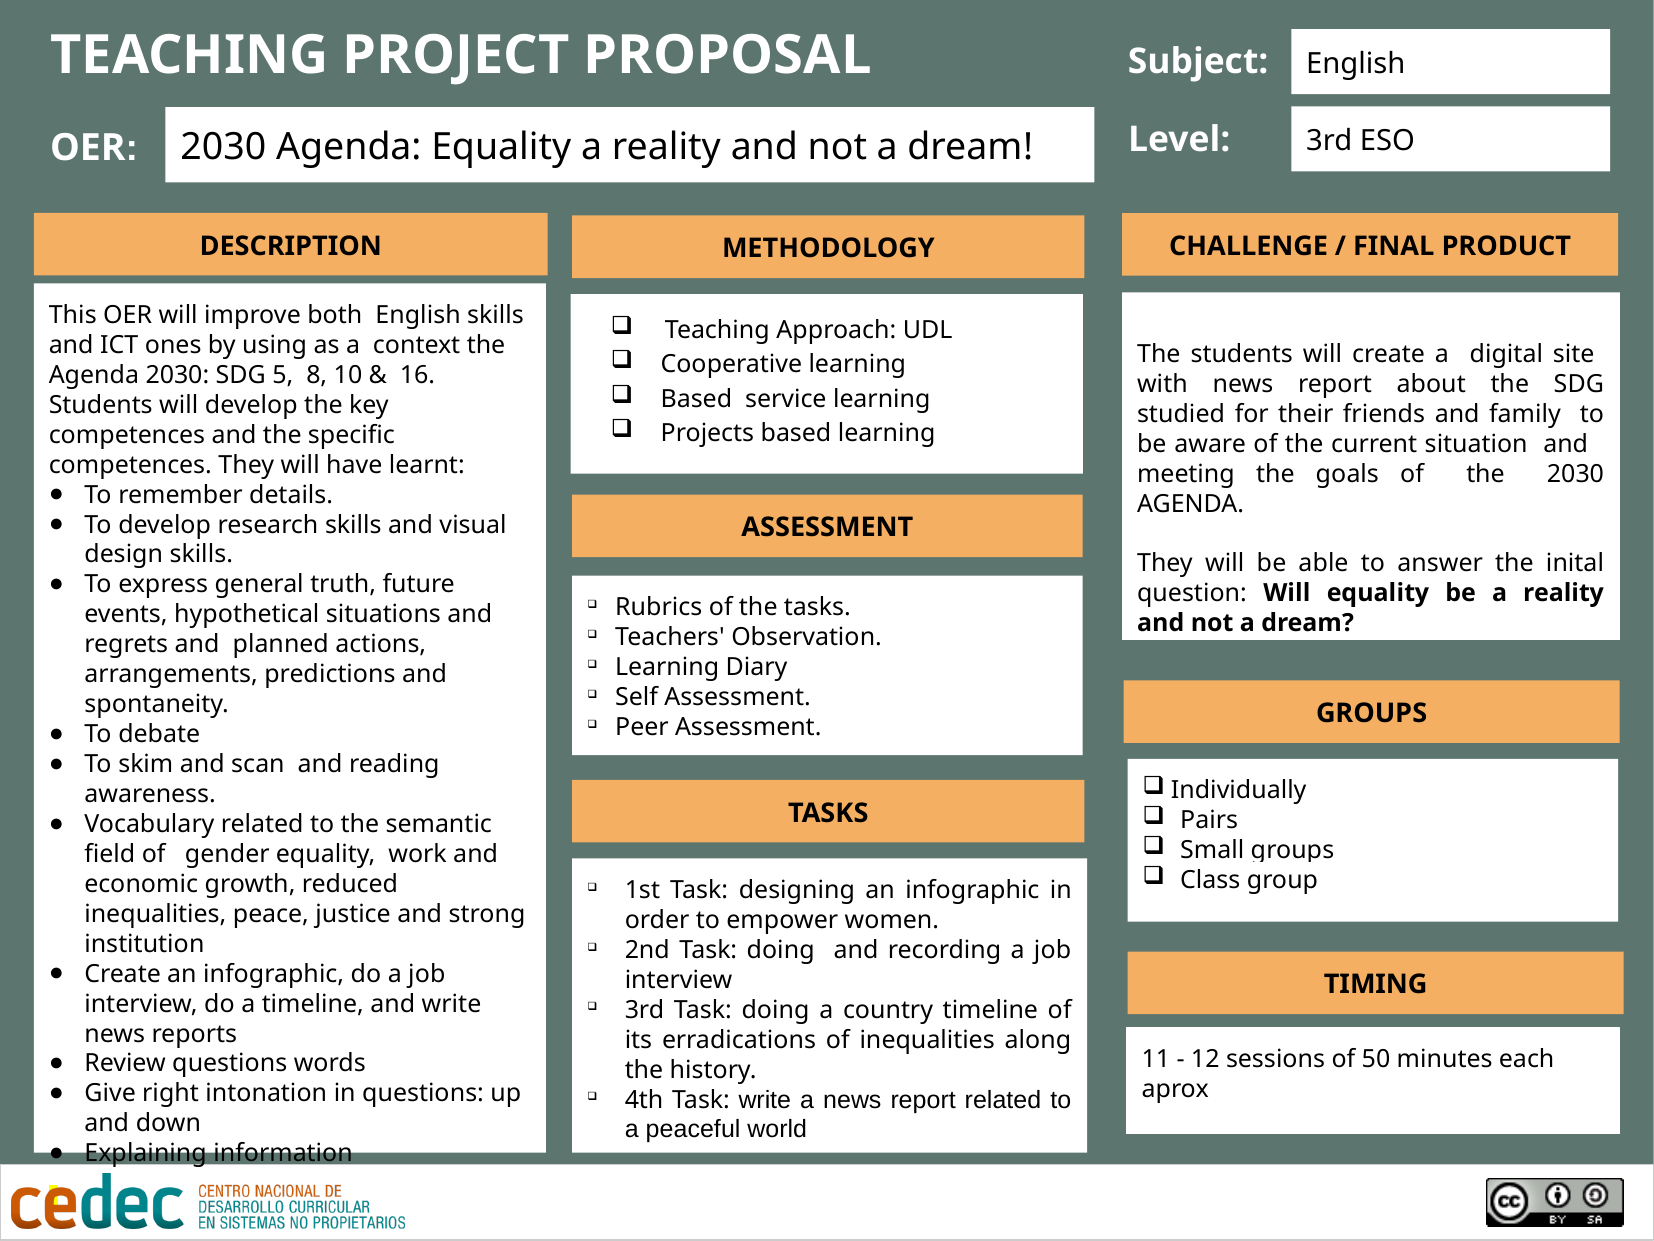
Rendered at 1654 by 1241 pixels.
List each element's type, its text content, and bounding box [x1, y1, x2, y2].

picture [11, 1173, 405, 1229]
text_box Level: [1113, 109, 1303, 173]
text_box 3rd ESO [1291, 106, 1611, 172]
text_box METHODOLOGY [572, 215, 1085, 279]
text_box Teaching Approach: UDL Cooperative learning Based service learning Projects based learning [570, 294, 1083, 474]
text_box CHALLENGE / FINAL PRODUCT [1122, 213, 1619, 276]
text_box English [1291, 29, 1611, 95]
text_box 2030 Agenda: Equality a reality and not a dream! [165, 107, 1095, 183]
text_box This OER will improve both English skills and ICT ones by using as a context the Agenda 2030: SDG 5, 8, 10 & 16. Students will develop the key competences and the specific competences. They will have learnt: To remember details. To develop research skills and visual design skills. To express general truth, future events, hypothetical situations and regrets and planned actions, arrangements, predictions and spontaneity. To debate To skim and scan and reading awareness. Vocabulary related to the semantic field of gender equality, work and economic growth, reduced inequalities, peace, justice and strong institution Create an infographic, do a job interview, do a timeline, and write news reports Review questions words Give right intonation in questions: up and down Explaining information - [33, 283, 546, 1153]
text_box TEACHING PROJECT PROPOSAL [35, 11, 965, 71]
text_box Rubrics of the tasks. Teachers' Observation. Learning Diary Self Assessment. Peer Assessment. [572, 575, 1083, 756]
picture [1486, 1178, 1624, 1227]
text_box The students will create a digital site with news report about the SDG studied for their friends and family to be aware of the current situation and meeting the goals of the 2030 AGENDA. They will be able to answer the inital question: Will equality be a reality and not a dream? [1122, 292, 1620, 640]
text_box TASKS [572, 779, 1085, 843]
text_box TIMING [1127, 951, 1624, 1015]
text_box Individually Pairs Small groups Class group [1127, 758, 1619, 922]
text_box DESCRIPTION [33, 212, 548, 276]
text_box Subject: [1113, 30, 1291, 94]
text_box 11 - 12 sessions of 50 minutes each aprox [1126, 1027, 1620, 1134]
text_box 1st Task: designing an infographic in order to empower women. 2nd Task: doing and recording a job interview 3rd Task: doing a country timeline of its erradications of inequalities along the history. 4th Task: write a news report related to a peaceful world [572, 858, 1088, 1153]
text_box GROUPS [1123, 680, 1620, 743]
text_box OER: [35, 115, 225, 212]
text_box [0, 1164, 1654, 1241]
text_box ASSESSMENT [572, 494, 1083, 558]
